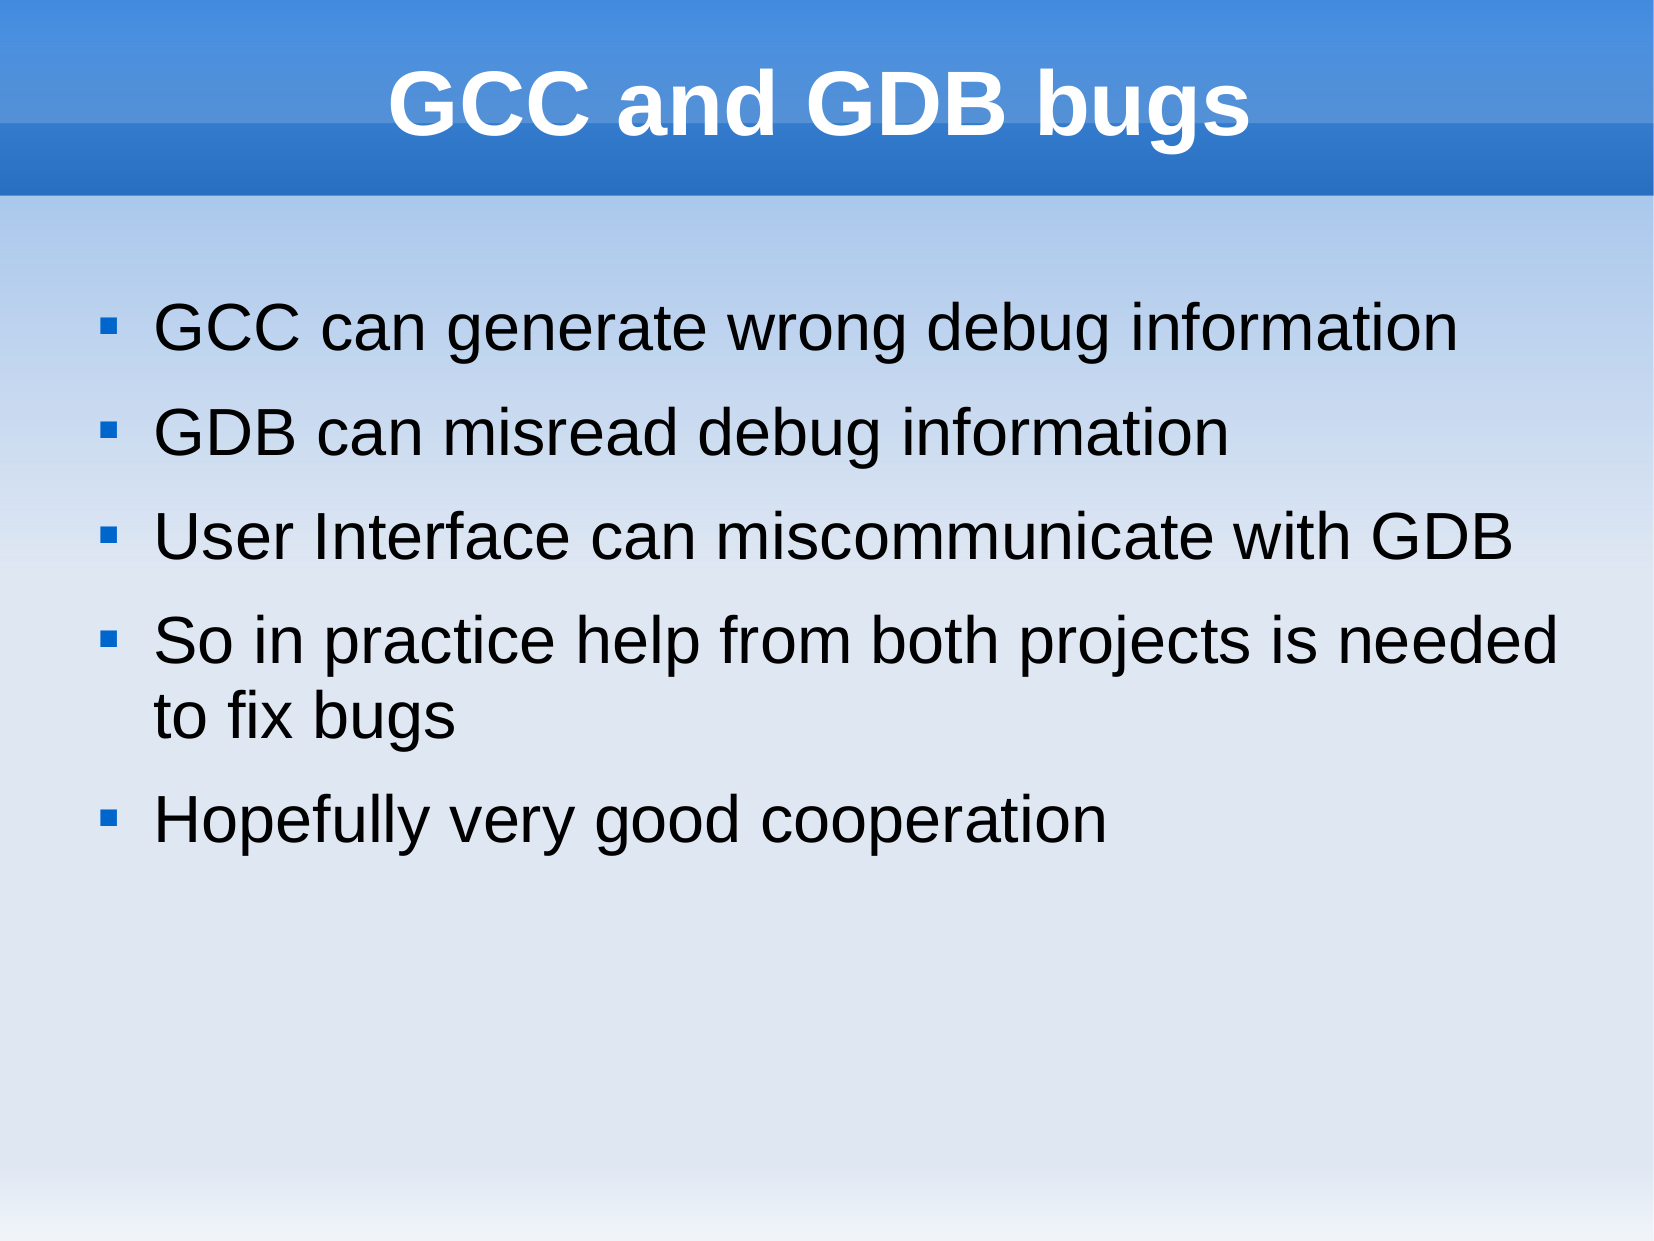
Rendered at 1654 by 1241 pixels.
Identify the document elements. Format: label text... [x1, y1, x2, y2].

picture [0, 0, 1654, 1241]
title GCC and GDB bugs [76, 7, 1565, 200]
list GCC can generate wrong debug information GDB can misread debug information User Interface can miscommunicate with GDB So in practice help from both projects is needed to fix bugs Hopefully very good cooperation [82, 290, 1571, 1094]
